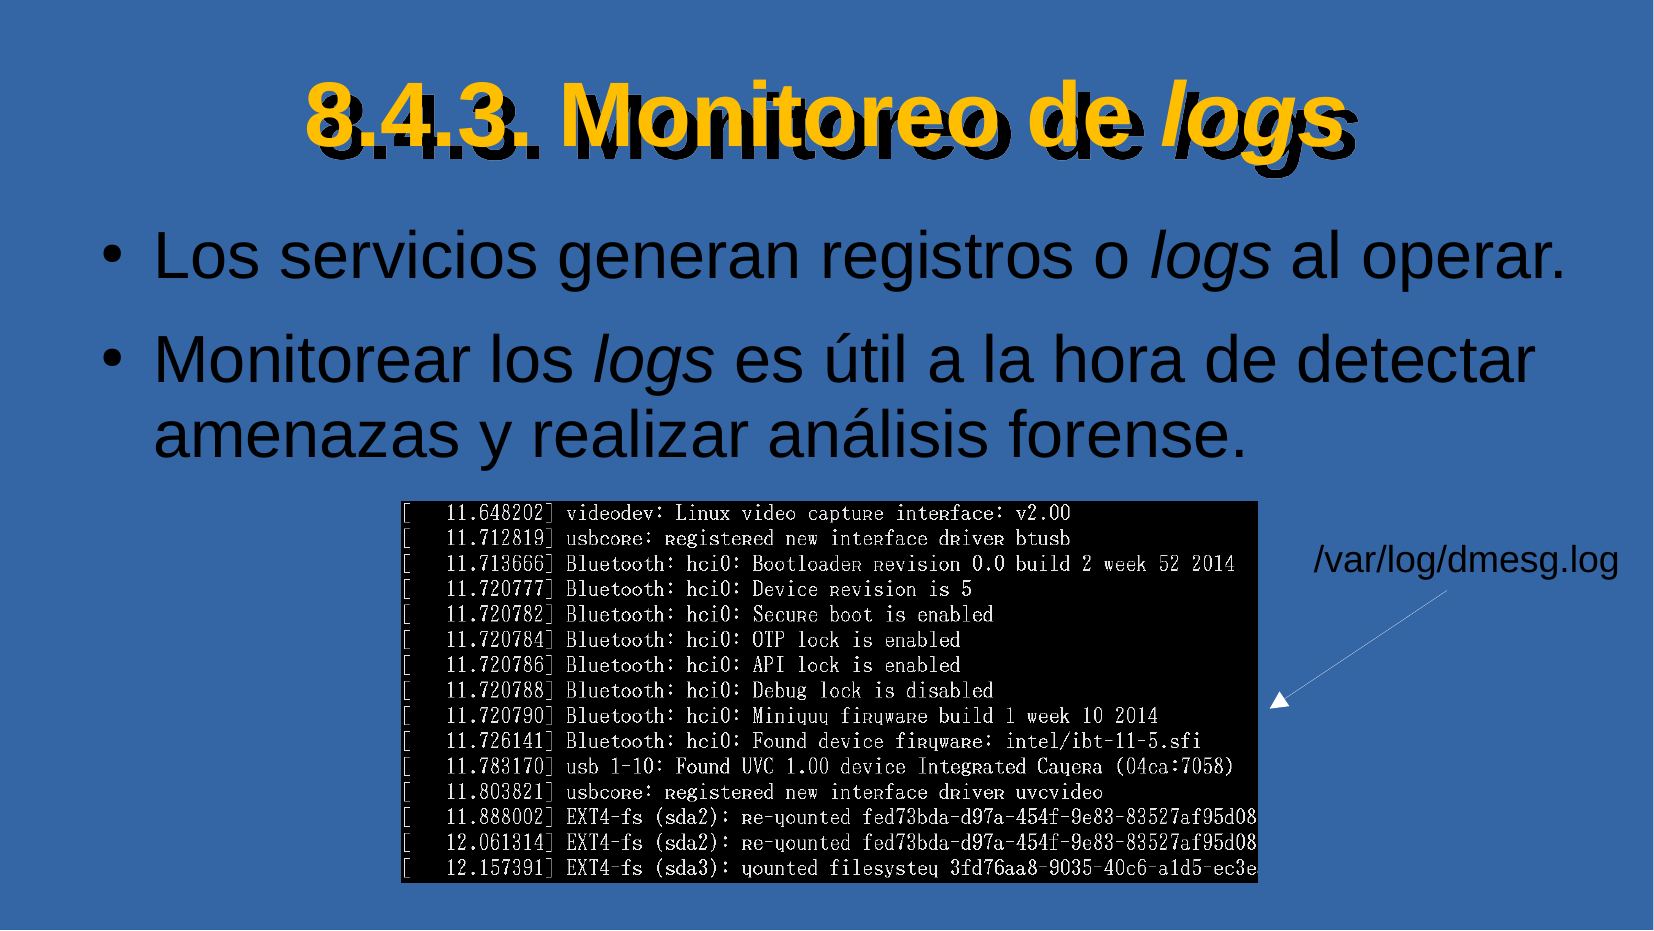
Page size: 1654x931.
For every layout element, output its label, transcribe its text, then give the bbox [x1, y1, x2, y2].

text_box /var/log/dmesg.log [1299, 531, 1636, 589]
list Los servicios generan registros o logs al operar. Monitorear los logs es útil a la hora de detectar amenazas y realizar análisis forense. [82, 217, 1571, 758]
picture [401, 501, 1258, 883]
title 8.4.3. Monitoreo de logs [82, 37, 1571, 193]
